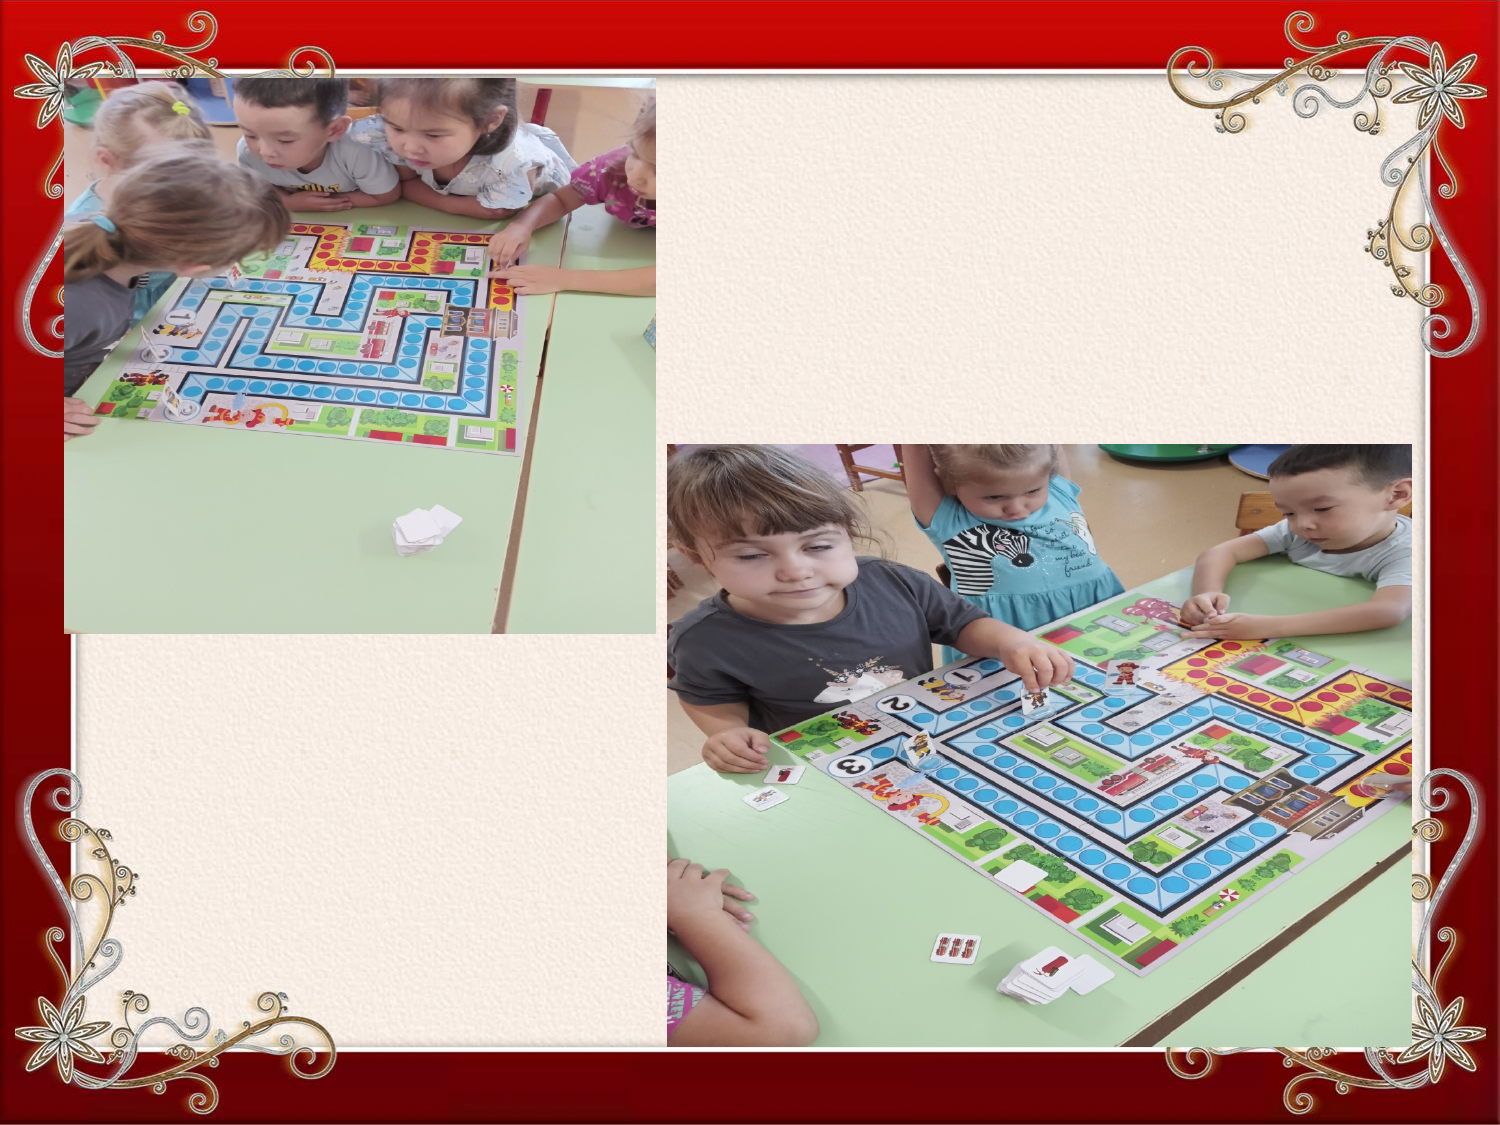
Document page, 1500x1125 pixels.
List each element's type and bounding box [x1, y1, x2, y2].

picture [667, 444, 1412, 1047]
picture [64, 78, 656, 634]
